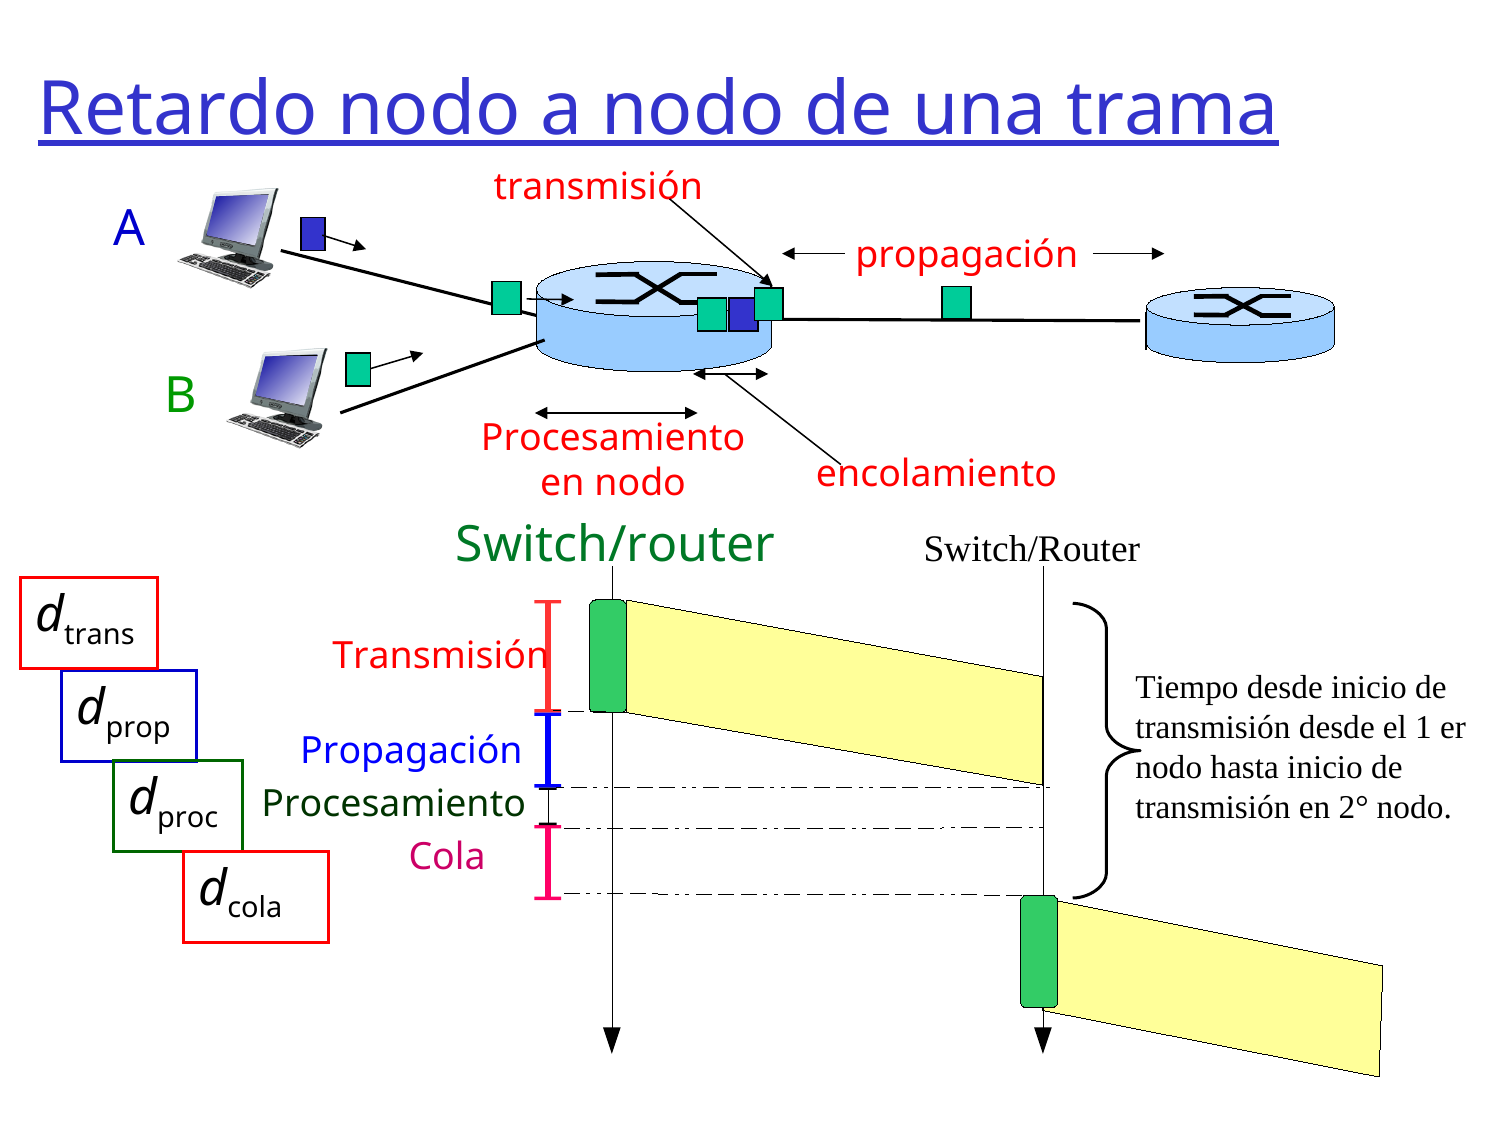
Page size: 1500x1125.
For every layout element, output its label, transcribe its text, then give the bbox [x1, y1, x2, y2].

text_box Tiempo desde inicio de transmisión desde el 1 er nodo hasta inicio de transmisión en 2° nodo. [1120, 658, 1496, 833]
text_box B [149, 354, 201, 431]
picture [152, 183, 281, 296]
text_box dprop [61, 670, 197, 762]
text_box encolamiento [801, 441, 1073, 502]
text_box Switch/Router [908, 516, 1156, 577]
text_box 1-<number> [536, 261, 771, 317]
text_box Procesamiento en nodo [465, 405, 761, 512]
text_box Propagación [285, 718, 538, 771]
text_box [1020, 895, 1383, 1077]
title Retardo nodo a nodo de una trama [37, 23, 1463, 188]
text_box propagación [840, 222, 1094, 284]
text_box Cola [393, 824, 501, 886]
text_box Switch/router [440, 503, 791, 580]
text_box transmisión [478, 154, 719, 215]
text_box dproc [113, 760, 243, 852]
text_box [536, 298, 772, 372]
text_box [255, 354, 318, 406]
text_box A [98, 187, 152, 264]
text_box [300, 217, 326, 251]
text_box dtrans [20, 577, 158, 669]
text_box [589, 599, 1043, 786]
text_box [754, 287, 784, 321]
text_box Procesamiento [246, 771, 542, 832]
picture [201, 343, 330, 456]
text_box Transmisión [317, 623, 565, 685]
text_box 1-<number> [1146, 287, 1335, 326]
text_box dcola [183, 851, 329, 943]
text_box [1146, 307, 1335, 363]
text_box [206, 194, 269, 246]
